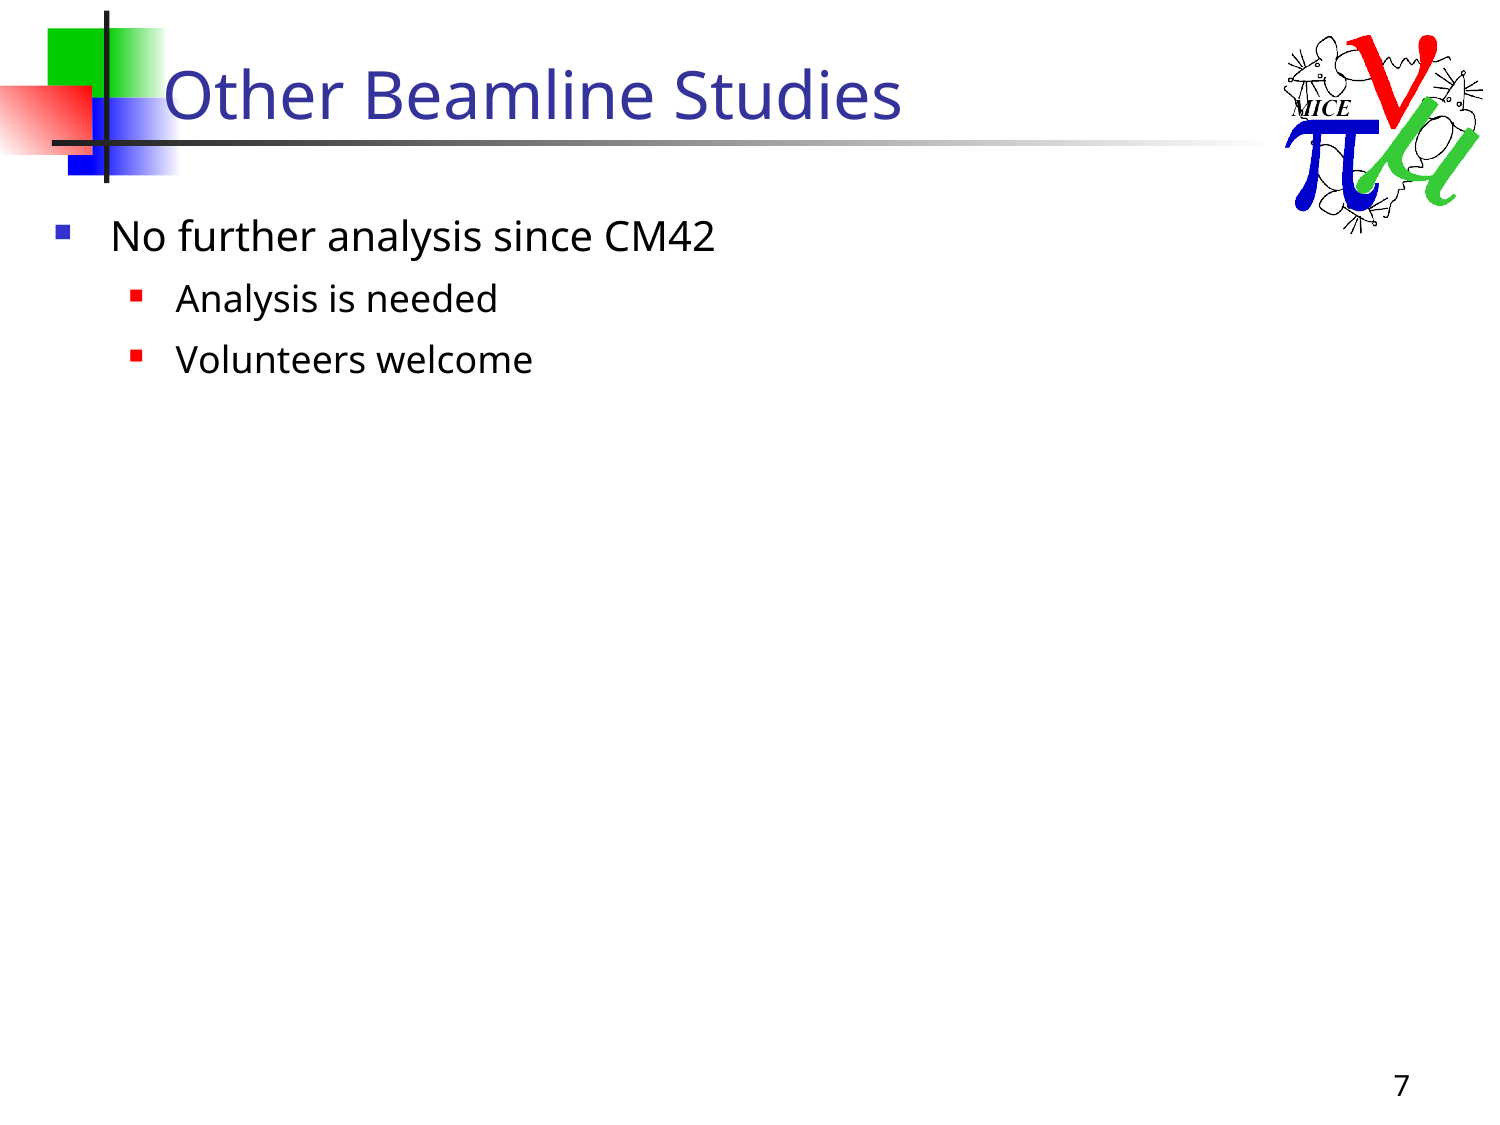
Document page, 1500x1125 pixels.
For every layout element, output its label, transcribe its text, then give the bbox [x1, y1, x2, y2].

title Other Beamline Studies [162, 0, 1441, 188]
list No further analysis since CM42 Analysis is needed Volunteers welcome [53, 206, 1329, 363]
picture [1264, 5, 1500, 251]
